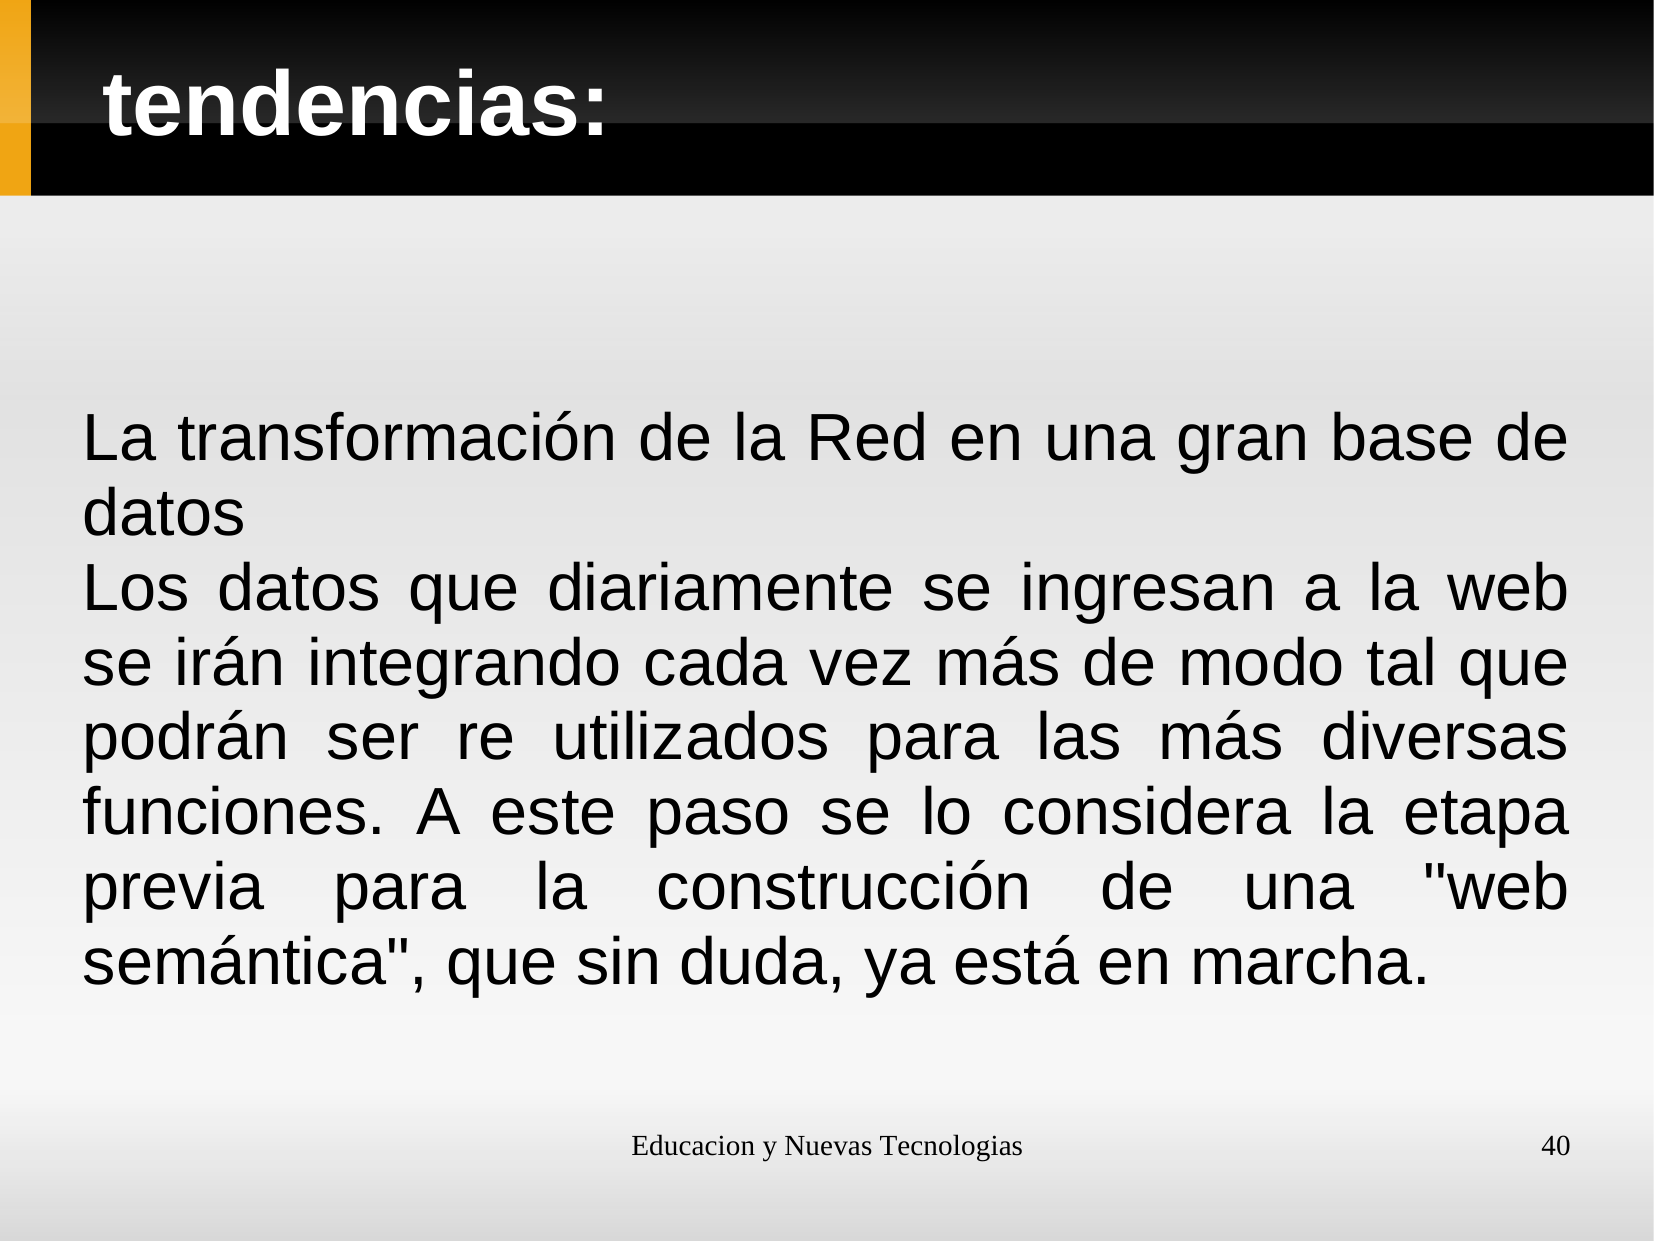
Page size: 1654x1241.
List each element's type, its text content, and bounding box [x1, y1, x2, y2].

subtitle La transformación de la Red en una gran base de datos Los datos que diariamente se ingresan a la web se irán integrando cada vez más de modo tal que podrán ser re utilizados para las más diversas funciones. A este paso se lo considera la etapa previa para la construcción de una "web semántica", que sin duda, ya está en marcha. [82, 297, 1571, 1102]
picture [0, 0, 1654, 1241]
title tendencias: [76, 7, 1565, 200]
